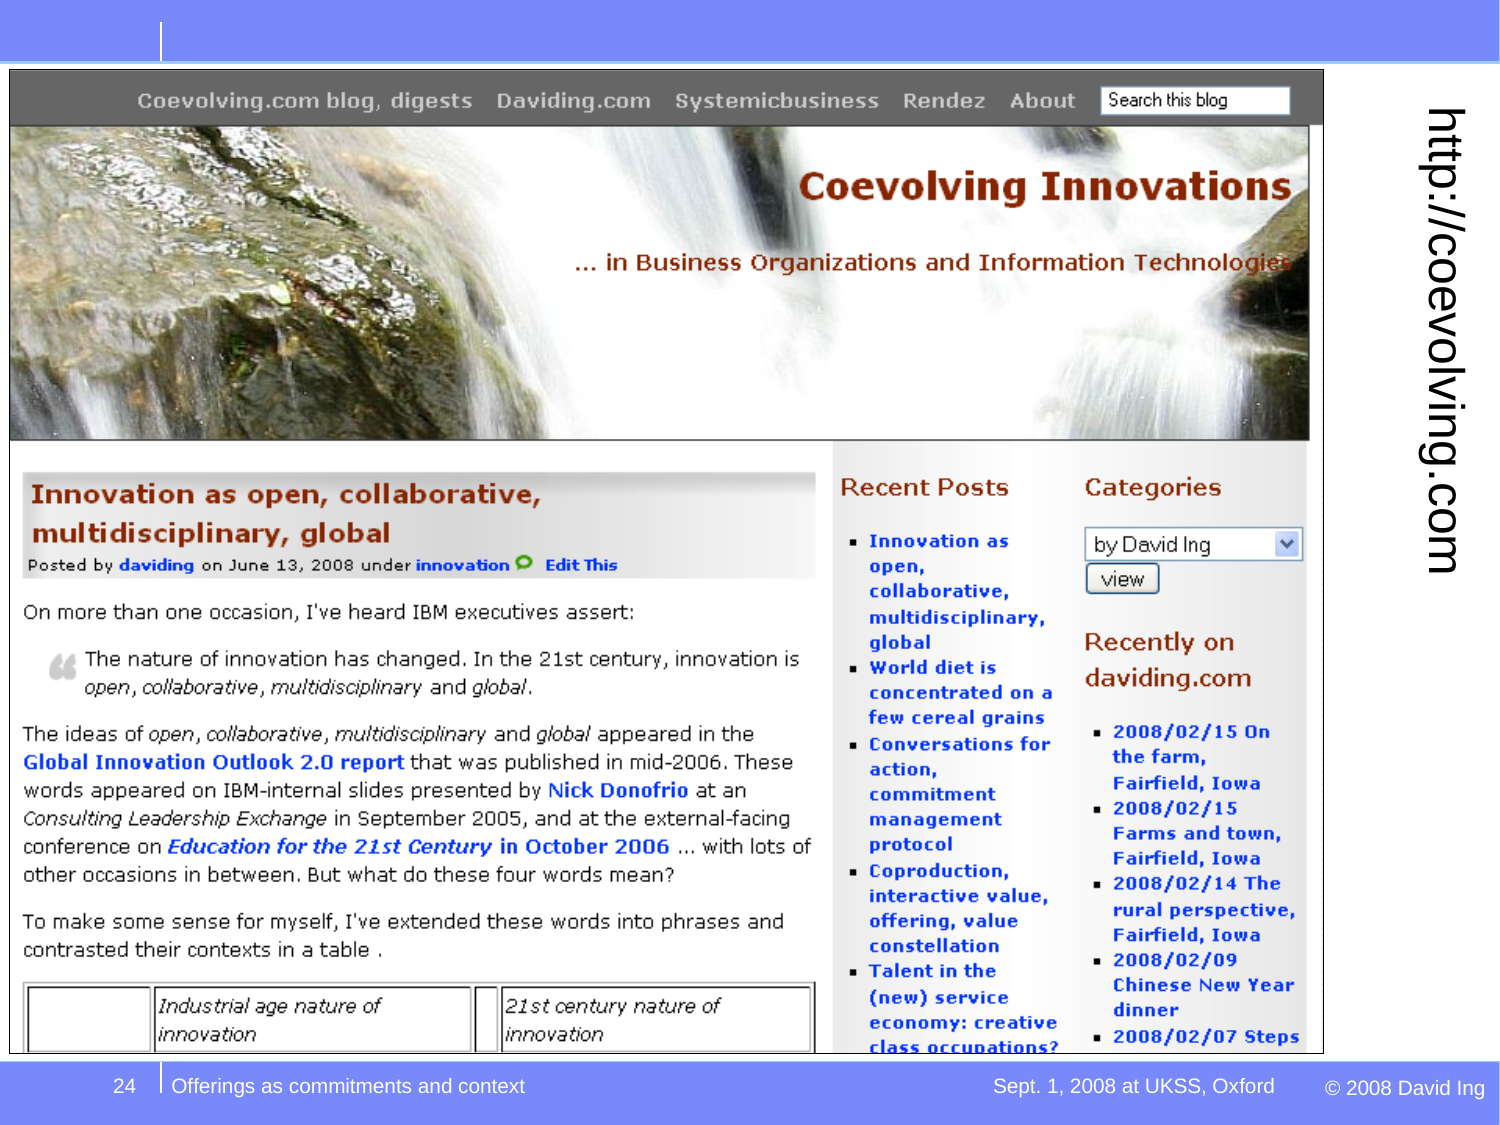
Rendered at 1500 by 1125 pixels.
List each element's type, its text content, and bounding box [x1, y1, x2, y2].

picture [9, 69, 1324, 1054]
text_box http://coevolving.com [1324, 92, 1483, 960]
